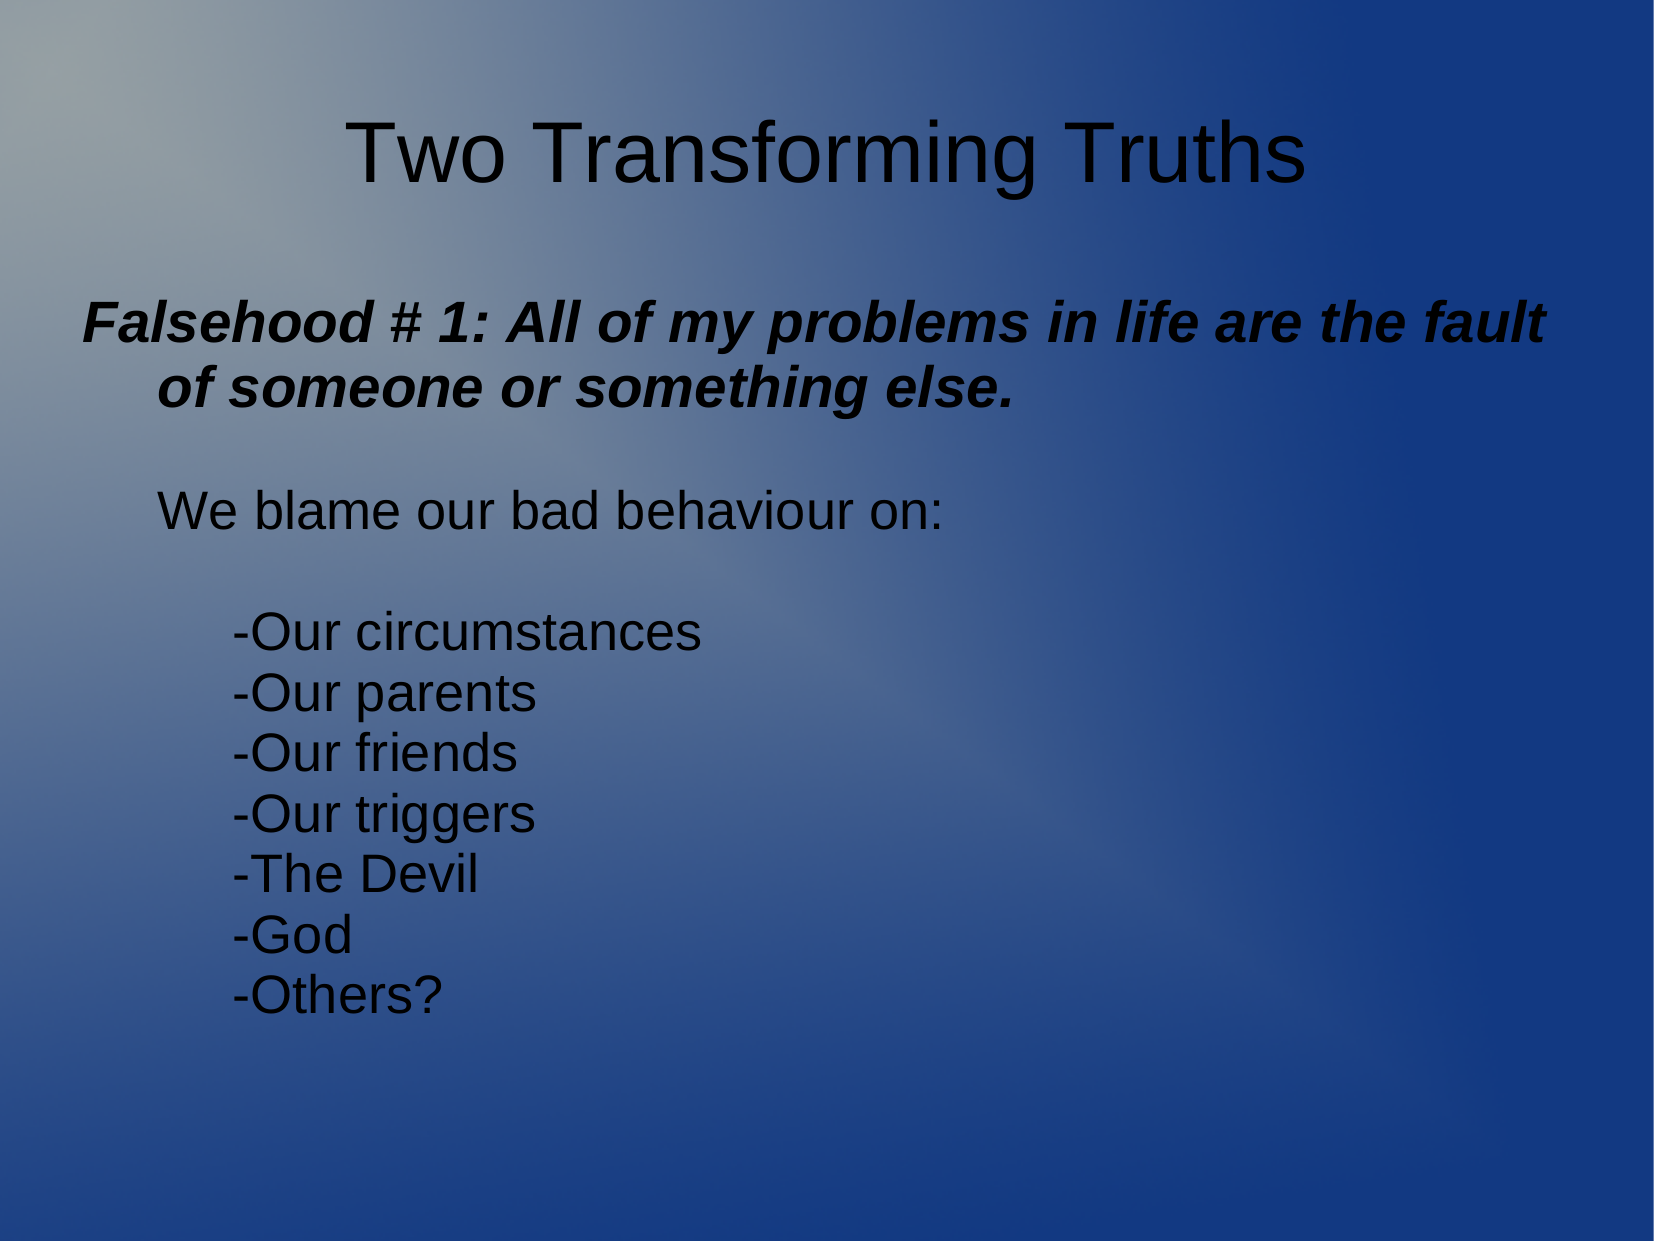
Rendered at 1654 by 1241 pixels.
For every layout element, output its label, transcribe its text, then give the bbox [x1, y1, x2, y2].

title Two Transforming Truths [82, 49, 1571, 257]
subtitle Falsehood # 1: All of my problems in life are the fault of someone or something else. We blame our bad behaviour on: -Our circumstances -Our parents -Our friends -Our triggers -The Devil -God -Others? [82, 290, 1571, 1109]
picture [0, 0, 1654, 1241]
